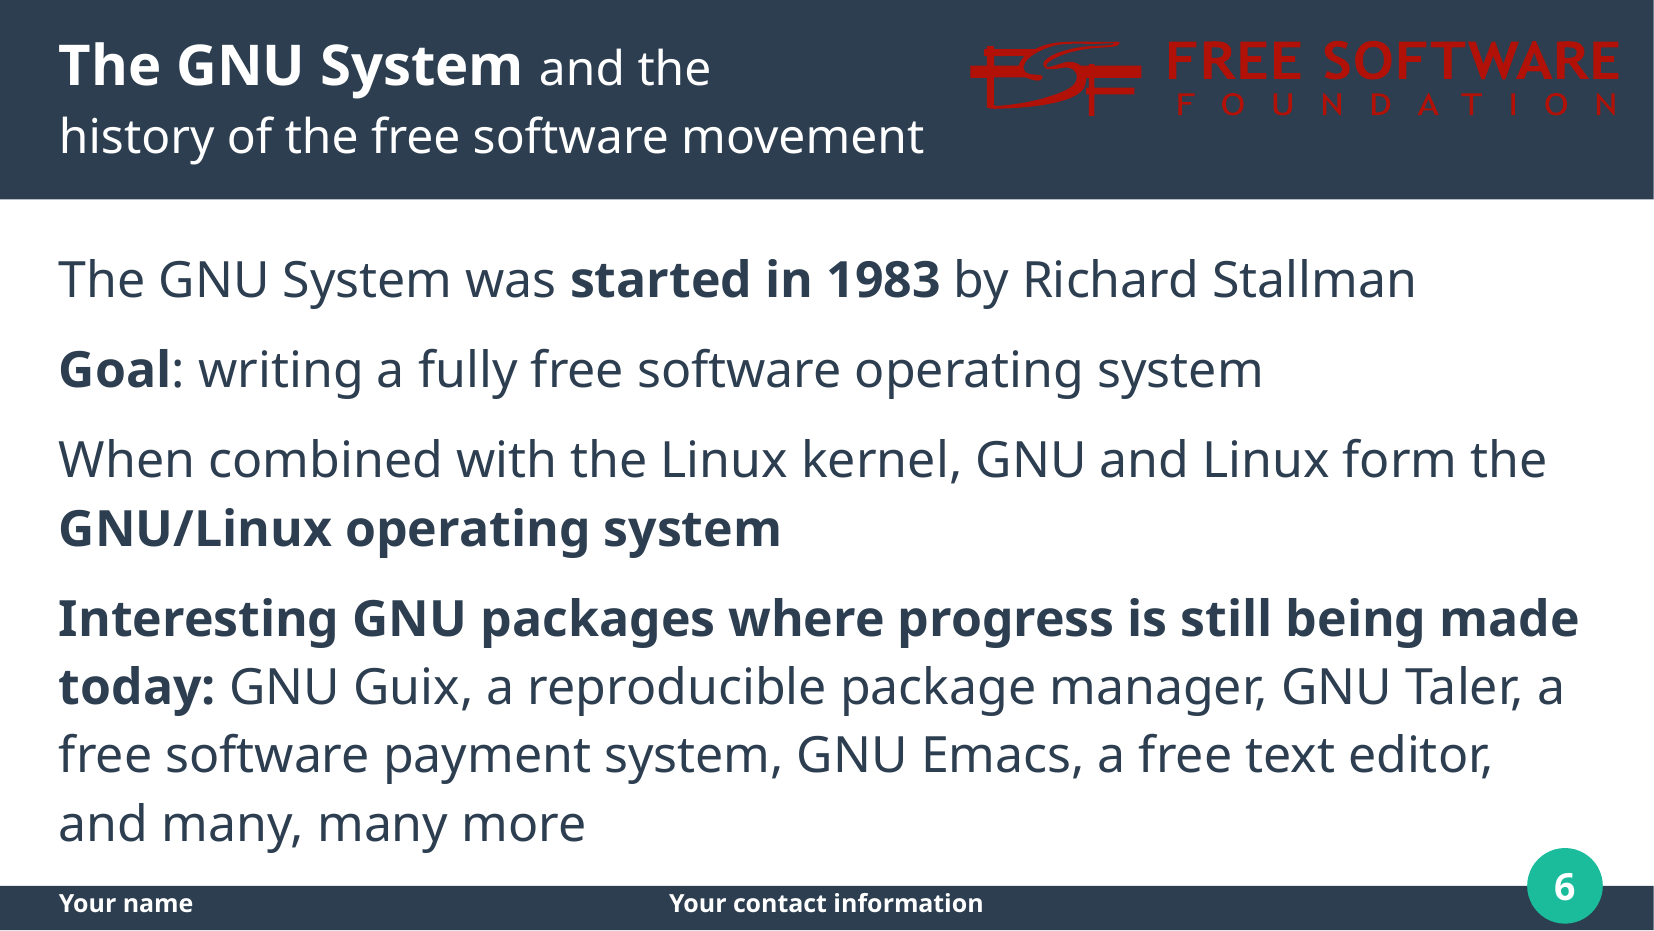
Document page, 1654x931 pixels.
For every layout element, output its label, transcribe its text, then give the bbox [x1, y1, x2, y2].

title The GNU System and the history of the free software movement [59, 37, 1595, 156]
list The GNU System was started in 1983 by Richard Stallman Goal: writing a fully free software operating system When combined with the Linux kernel, GNU and Linux form the GNU/Linux operating system Interesting GNU packages where progress is still being made today: GNU Guix, a reproducible package manager, GNU Taler, a free software payment system, GNU Emacs, a free text editor, and many, many more [59, 243, 1595, 864]
